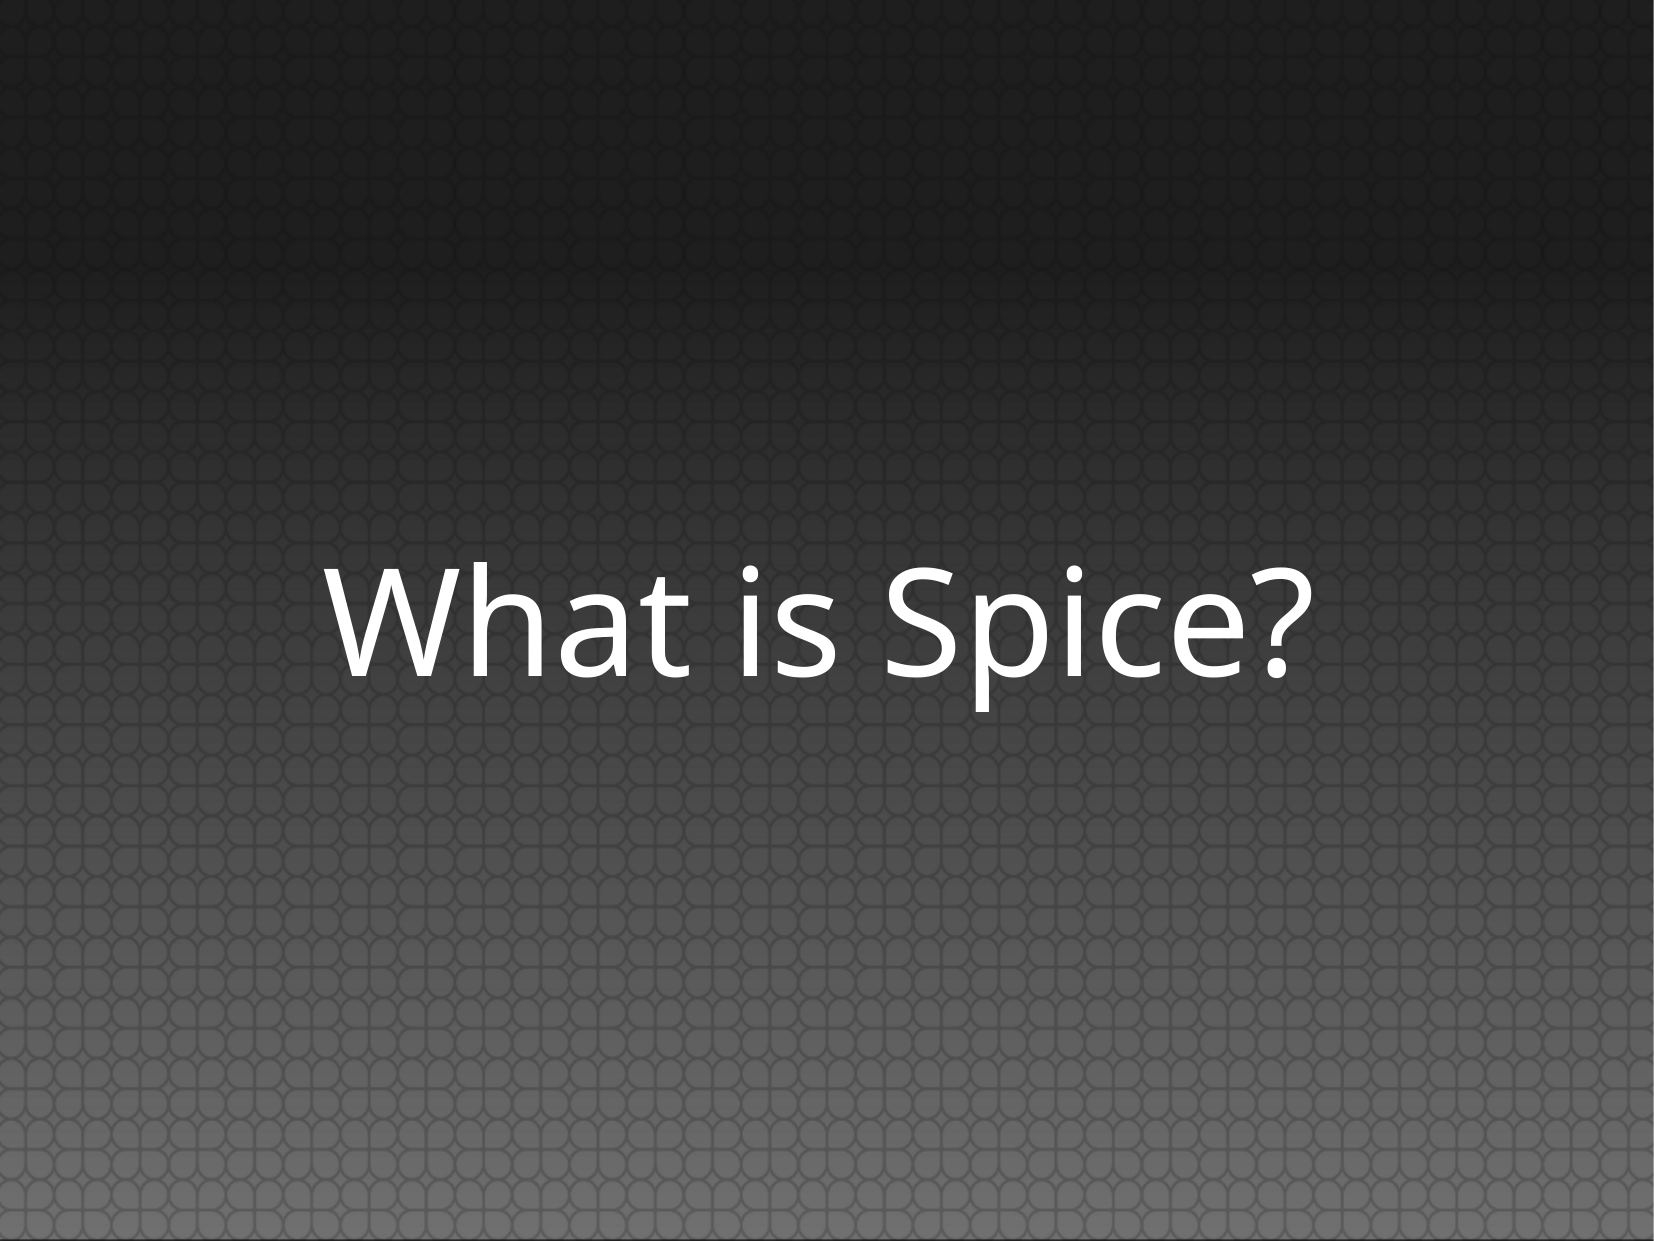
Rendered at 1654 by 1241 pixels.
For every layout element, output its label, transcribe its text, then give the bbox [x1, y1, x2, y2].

title What is Spice? [75, 525, 1564, 713]
picture [0, 0, 1654, 1241]
